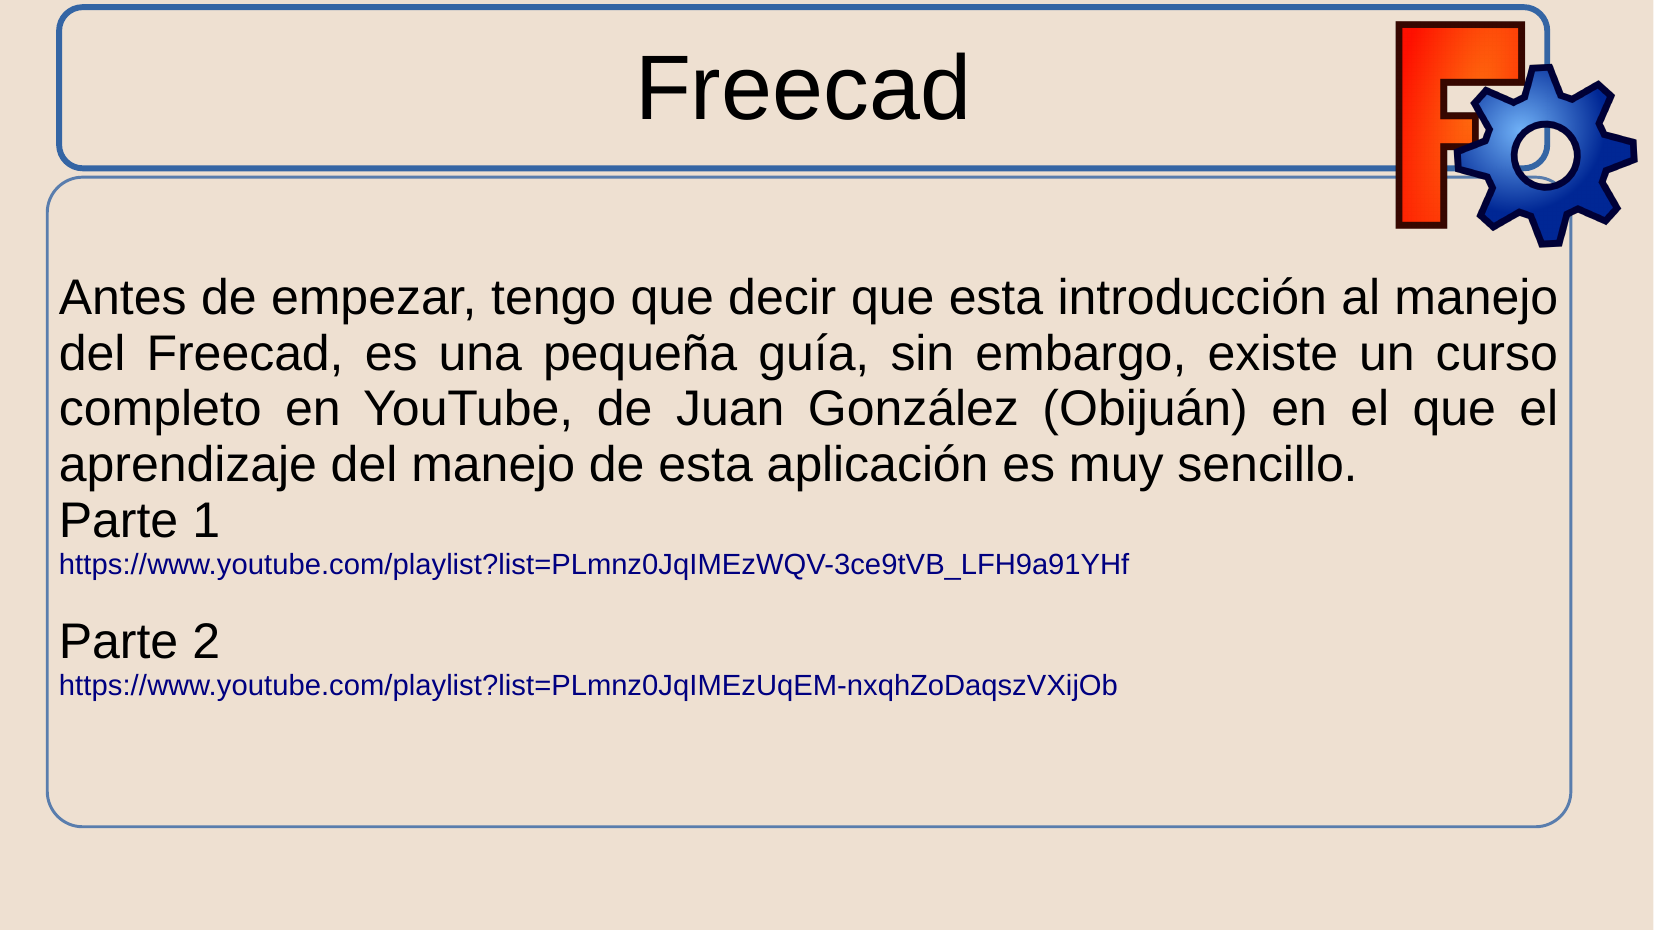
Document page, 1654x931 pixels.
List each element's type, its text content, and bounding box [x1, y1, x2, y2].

subtitle Antes de empezar, tengo que decir que esta introducción al manejo del Freecad, es una pequeña guía, sin embargo, existe un curso completo en YouTube, de Juan González (Obijuán) en el que el aprendizaje del manejo de esta aplicación es muy sencillo. Parte 1 https://www.youtube.com/playlist?list=PLmnz0JqIMEzWQV-3ce9tVB_LFH9a91YHf Parte 2 https://www.youtube.com/playlist?list=PLmnz0JqIMEzUqEM-nxqhZoDaqszVXijOb [47, 177, 1571, 827]
title Freecad [59, 7, 1382, 169]
picture [1382, 0, 1654, 271]
